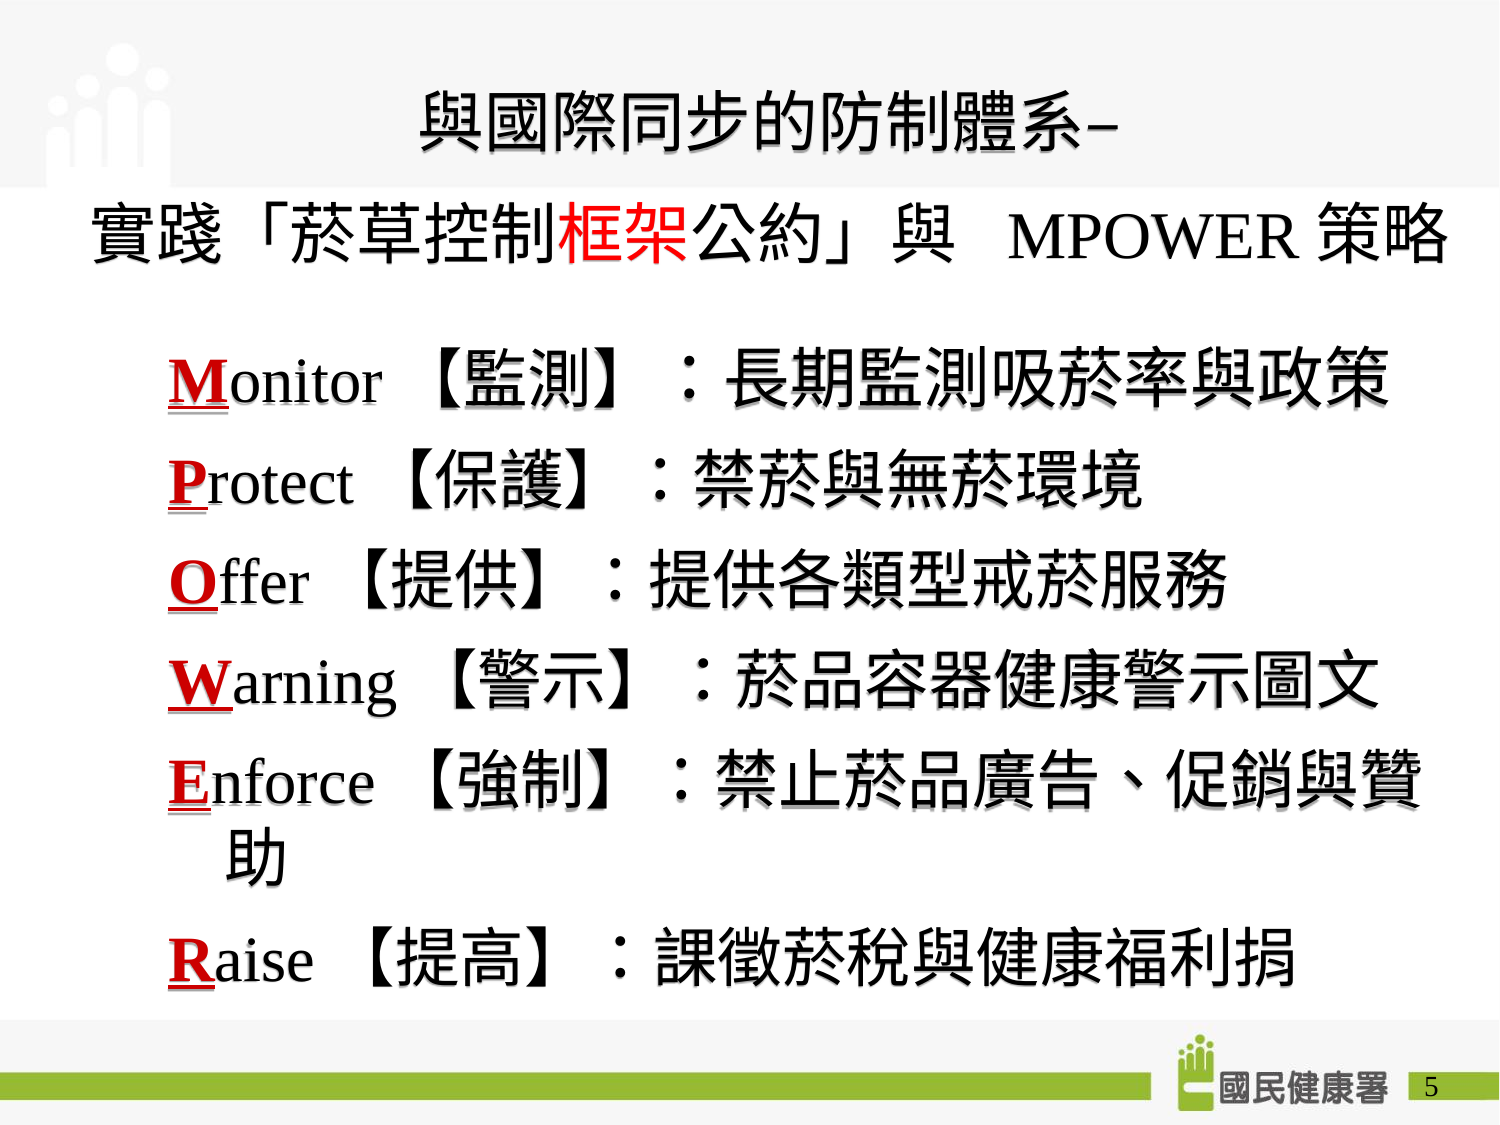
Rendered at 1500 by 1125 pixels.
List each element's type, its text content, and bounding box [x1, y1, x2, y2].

title 與國際同步的防制體系– 實踐「菸草控制框架公約」與 MPOWER策略 [72, 21, 1500, 298]
text_box 5 [1409, 1059, 1498, 1111]
list Monitor【監測】：長期監測吸菸率與政策 Protect【保護】：禁菸與無菸環境 Offer【提供】：提供各類型戒菸服務 Warning【警示】：菸品容器健康警示圖文 Enforce【強制】：禁止菸品廣告、促銷與贊助 Raise【提高】：課徵菸稅與健康福利捐 [96, 328, 1452, 1094]
